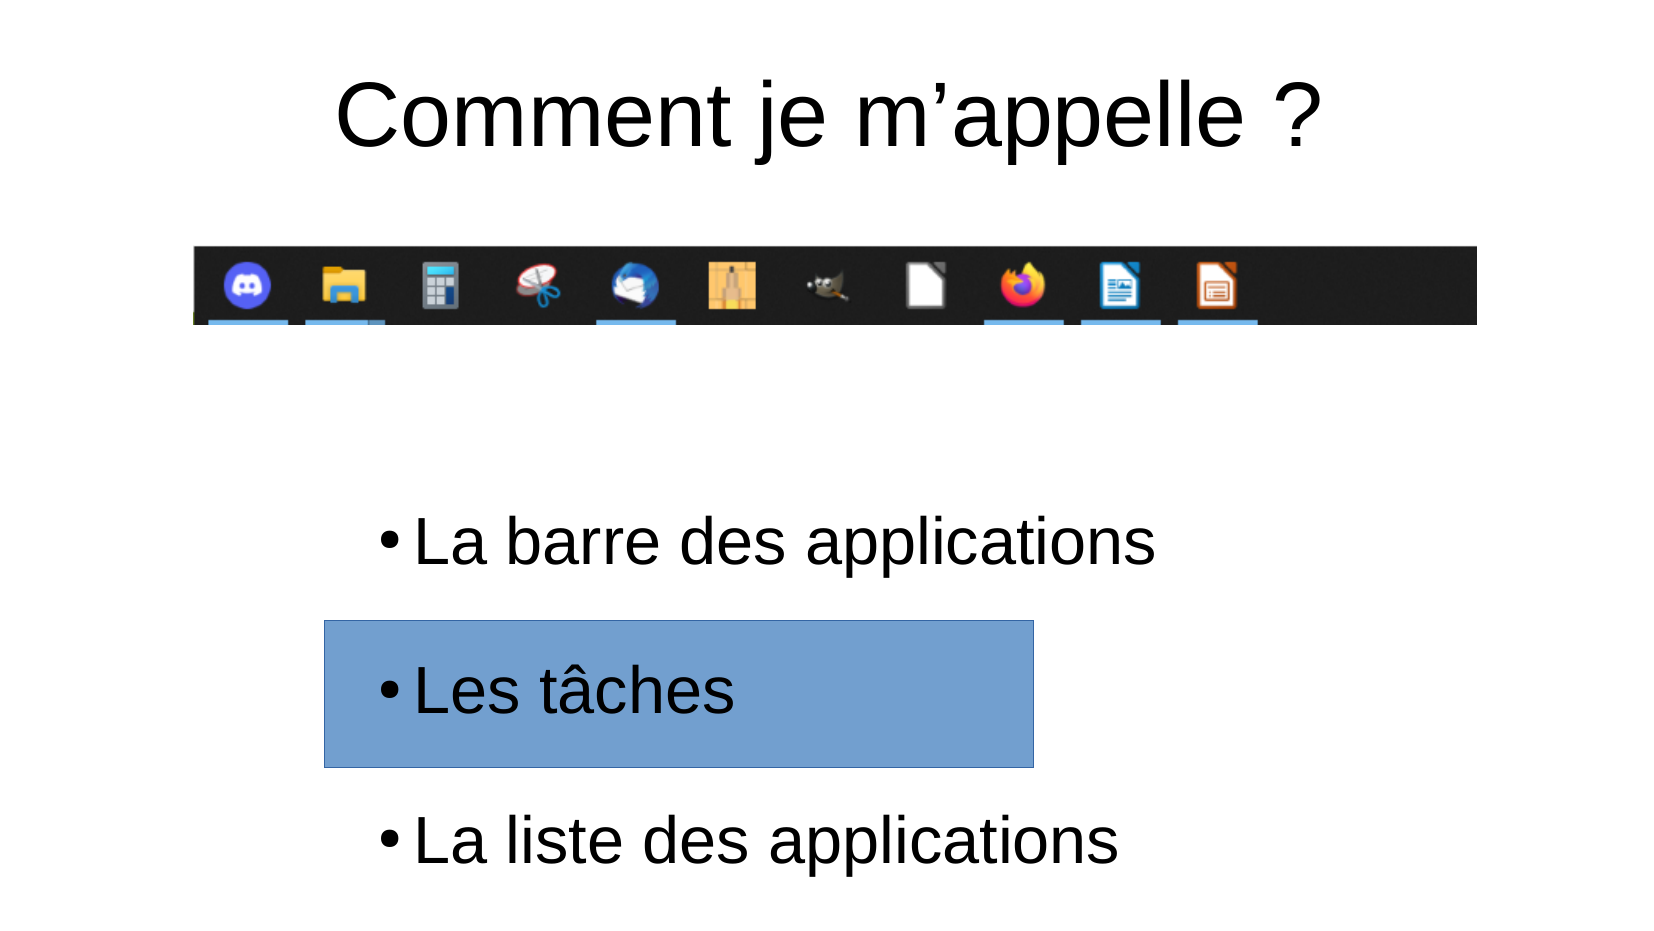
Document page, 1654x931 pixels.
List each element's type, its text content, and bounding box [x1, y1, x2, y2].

subtitle La barre des applications Les tâches La liste des applications [378, 383, 1270, 924]
picture [193, 245, 1477, 325]
text_box [324, 620, 378, 768]
title Comment je m’appelle ? [88, 37, 1571, 193]
